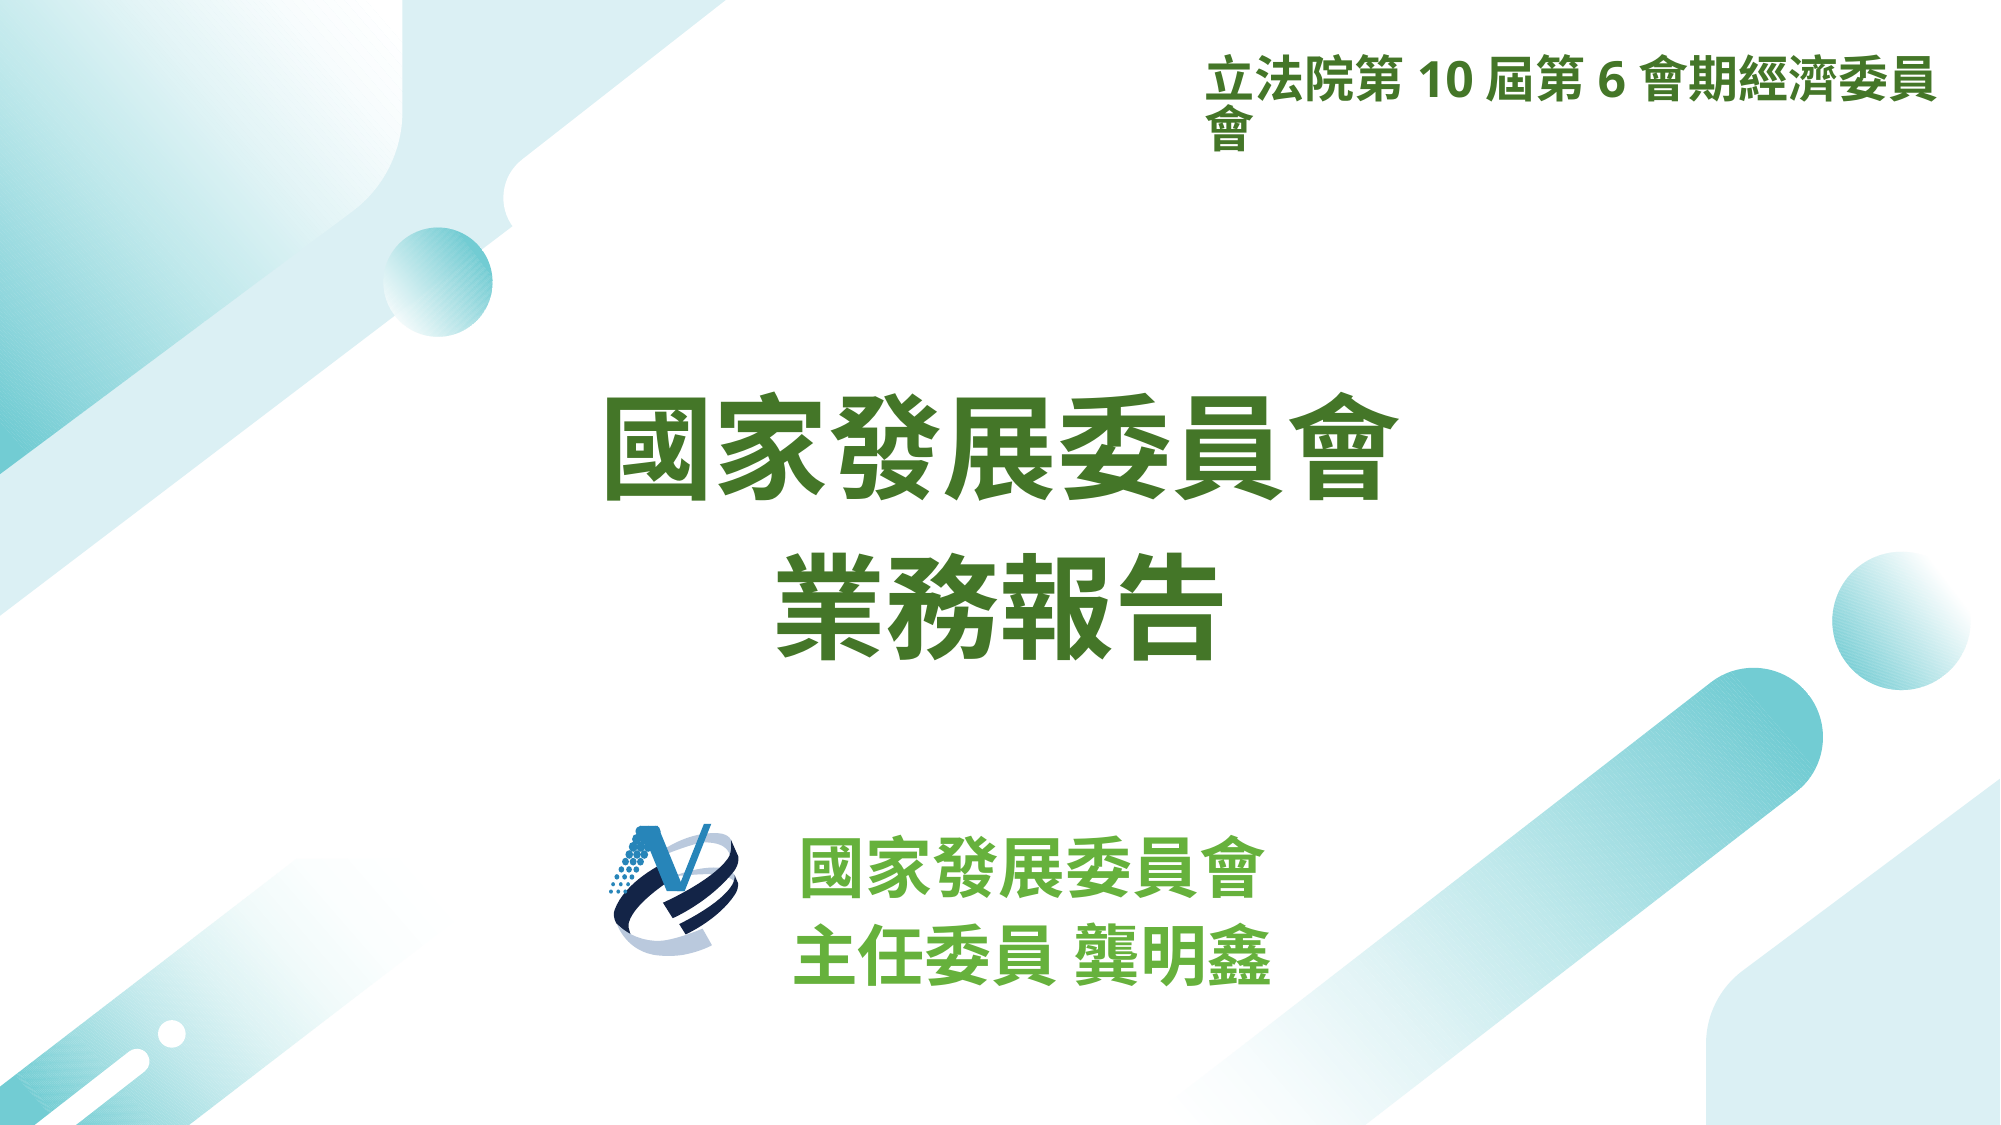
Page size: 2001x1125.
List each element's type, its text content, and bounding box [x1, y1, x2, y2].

text_box 國家發展委員會 業務報告 [443, 345, 1558, 645]
text_box 國家發展委員會 主任委員 龔明鑫 [655, 795, 1410, 1030]
text_box 立法院第10屆第6會期經濟委員會 [1190, 50, 1965, 165]
picture [609, 823, 655, 956]
